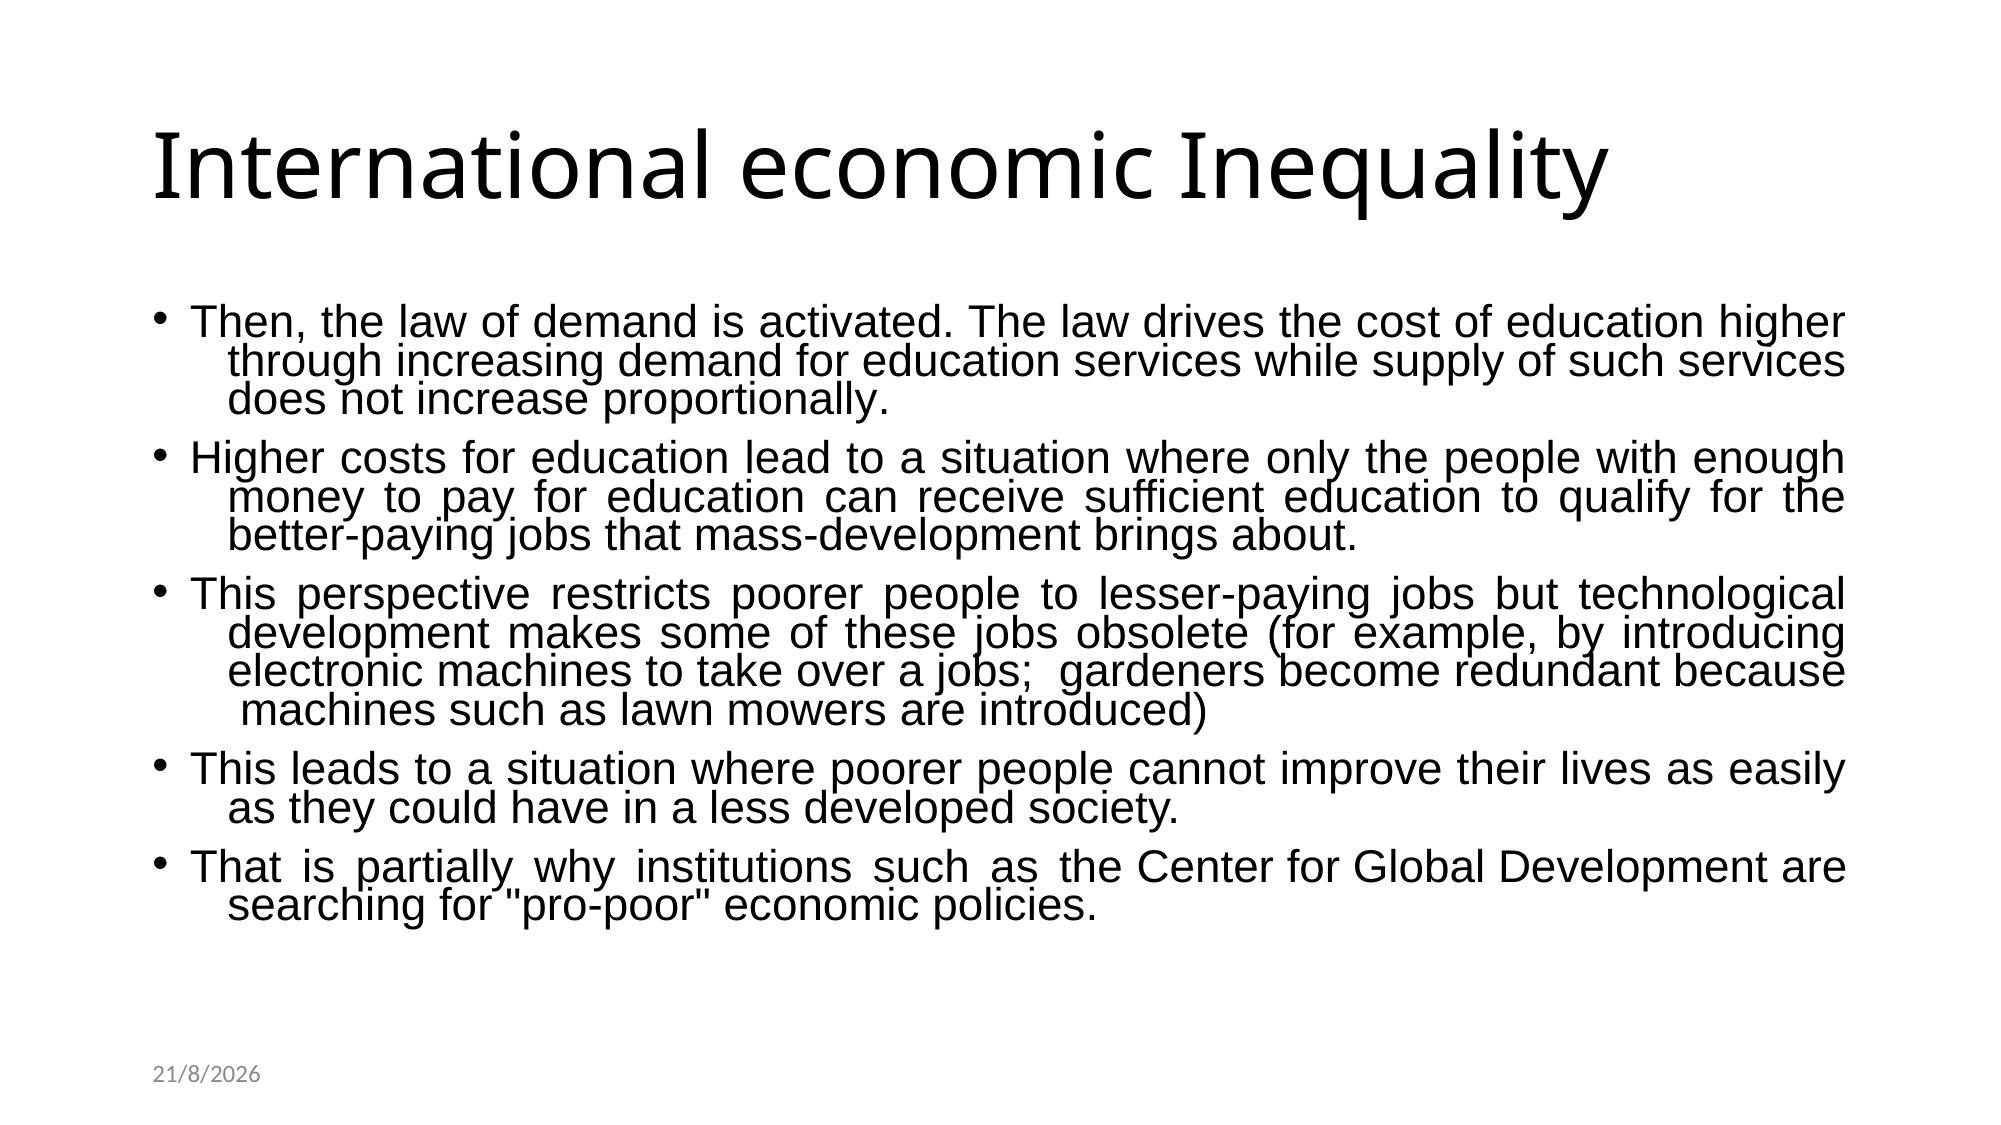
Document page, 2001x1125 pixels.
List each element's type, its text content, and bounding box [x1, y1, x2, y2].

title International economic Inequality [137, 59, 1863, 278]
text_box 15/3/2022 [137, 1042, 588, 1103]
list Then, the law of demand is activated. The law drives the cost of education higher through increasing demand for education services while supply of such services does not increase proportionally. Higher costs for education lead to a situation where only the people with enough money to pay for education can receive sufficient education to qualify for the better-paying jobs that mass-development brings about. This perspective restricts poorer people to lesser-paying jobs but technological development makes some of these jobs obsolete (for example, by introducing electronic machines to take over a jobs; gardeners become redundant because machines such as lawn mowers are introduced) This leads to a situation where poorer people cannot improve their lives as easily as they could have in a less developed society. That is partially why institutions such as the Center for Global Development are searching for "pro-poor" economic policies. [137, 299, 1863, 1014]
